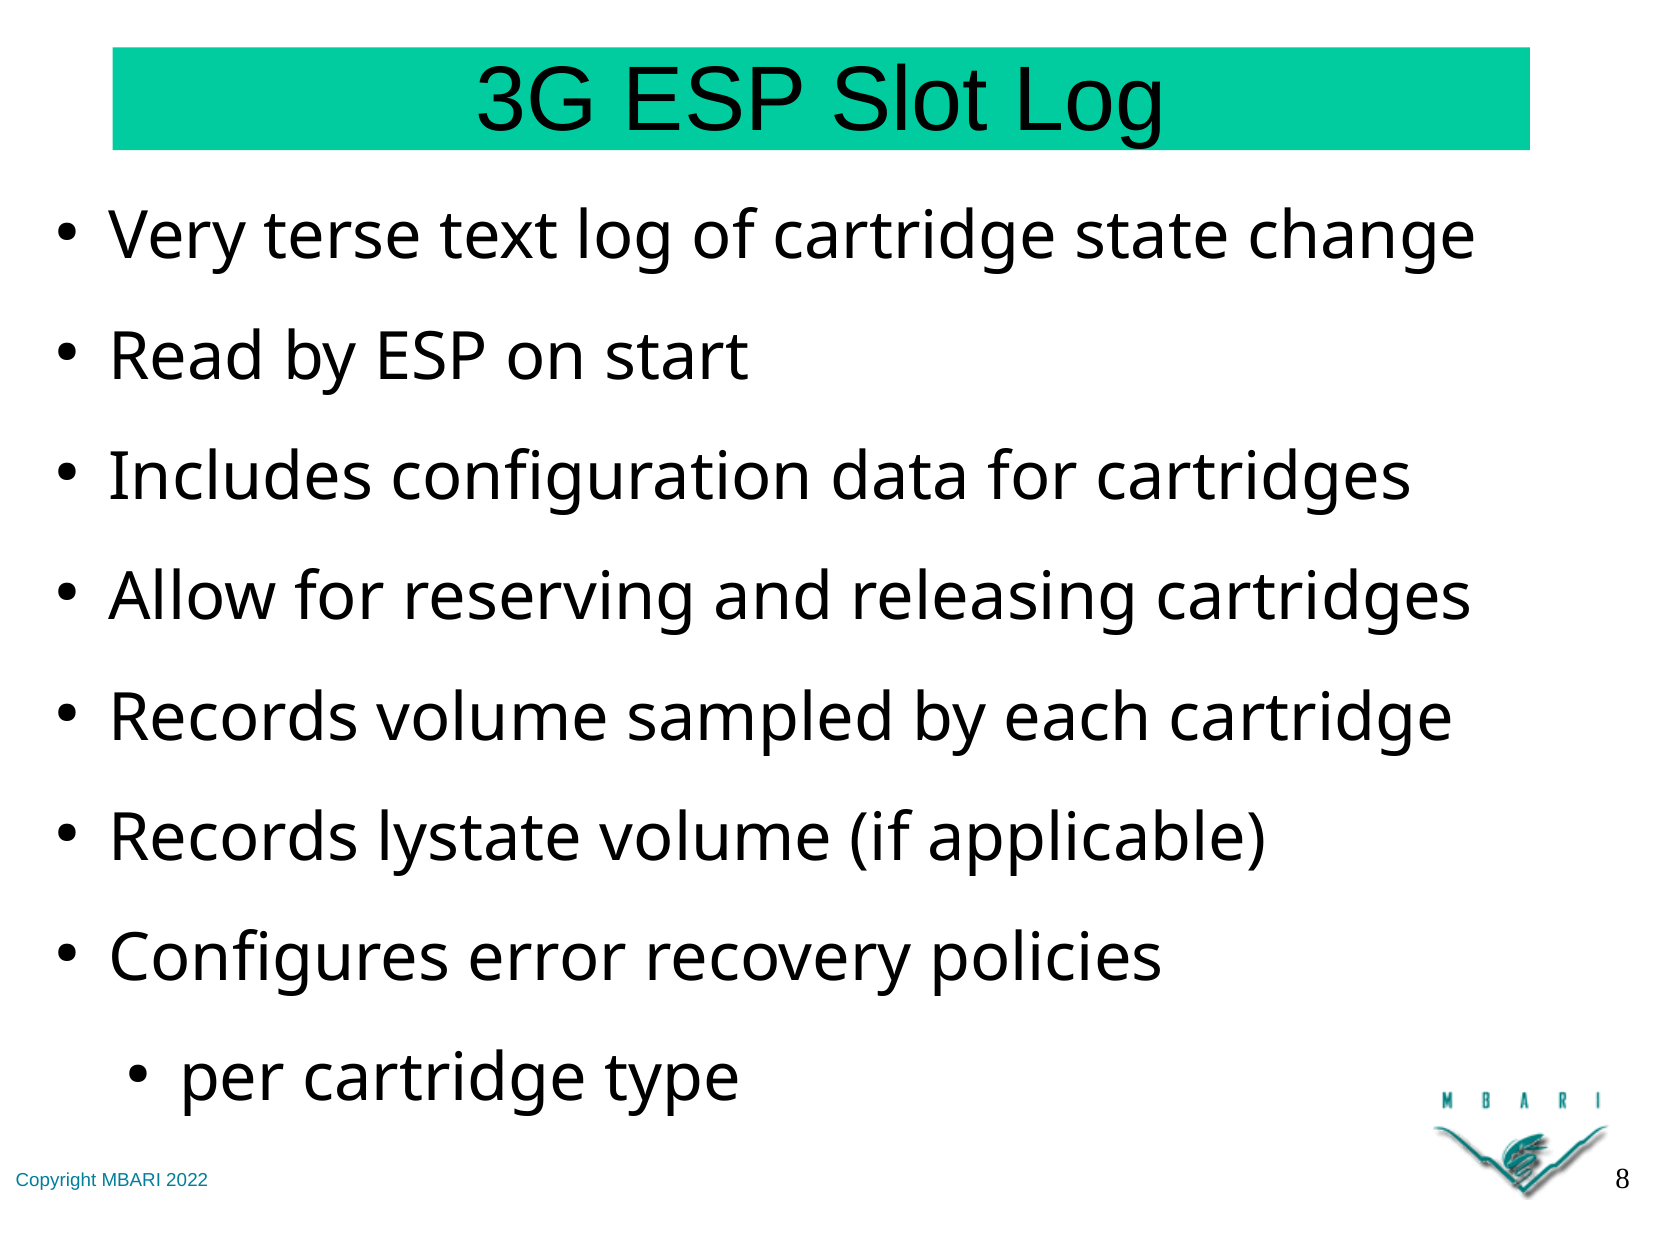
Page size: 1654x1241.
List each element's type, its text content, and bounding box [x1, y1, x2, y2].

list Very terse text log of cartridge state change Read by ESP on start Includes configuration data for cartridges Allow for reserving and releasing cartridges Records volume sampled by each cartridge Records lystate volume (if applicable) Configures error recovery policies per cartridge type [37, 187, 1613, 1156]
title 3G ESP Slot Log [112, 47, 1530, 151]
picture [1426, 1156, 1613, 1200]
